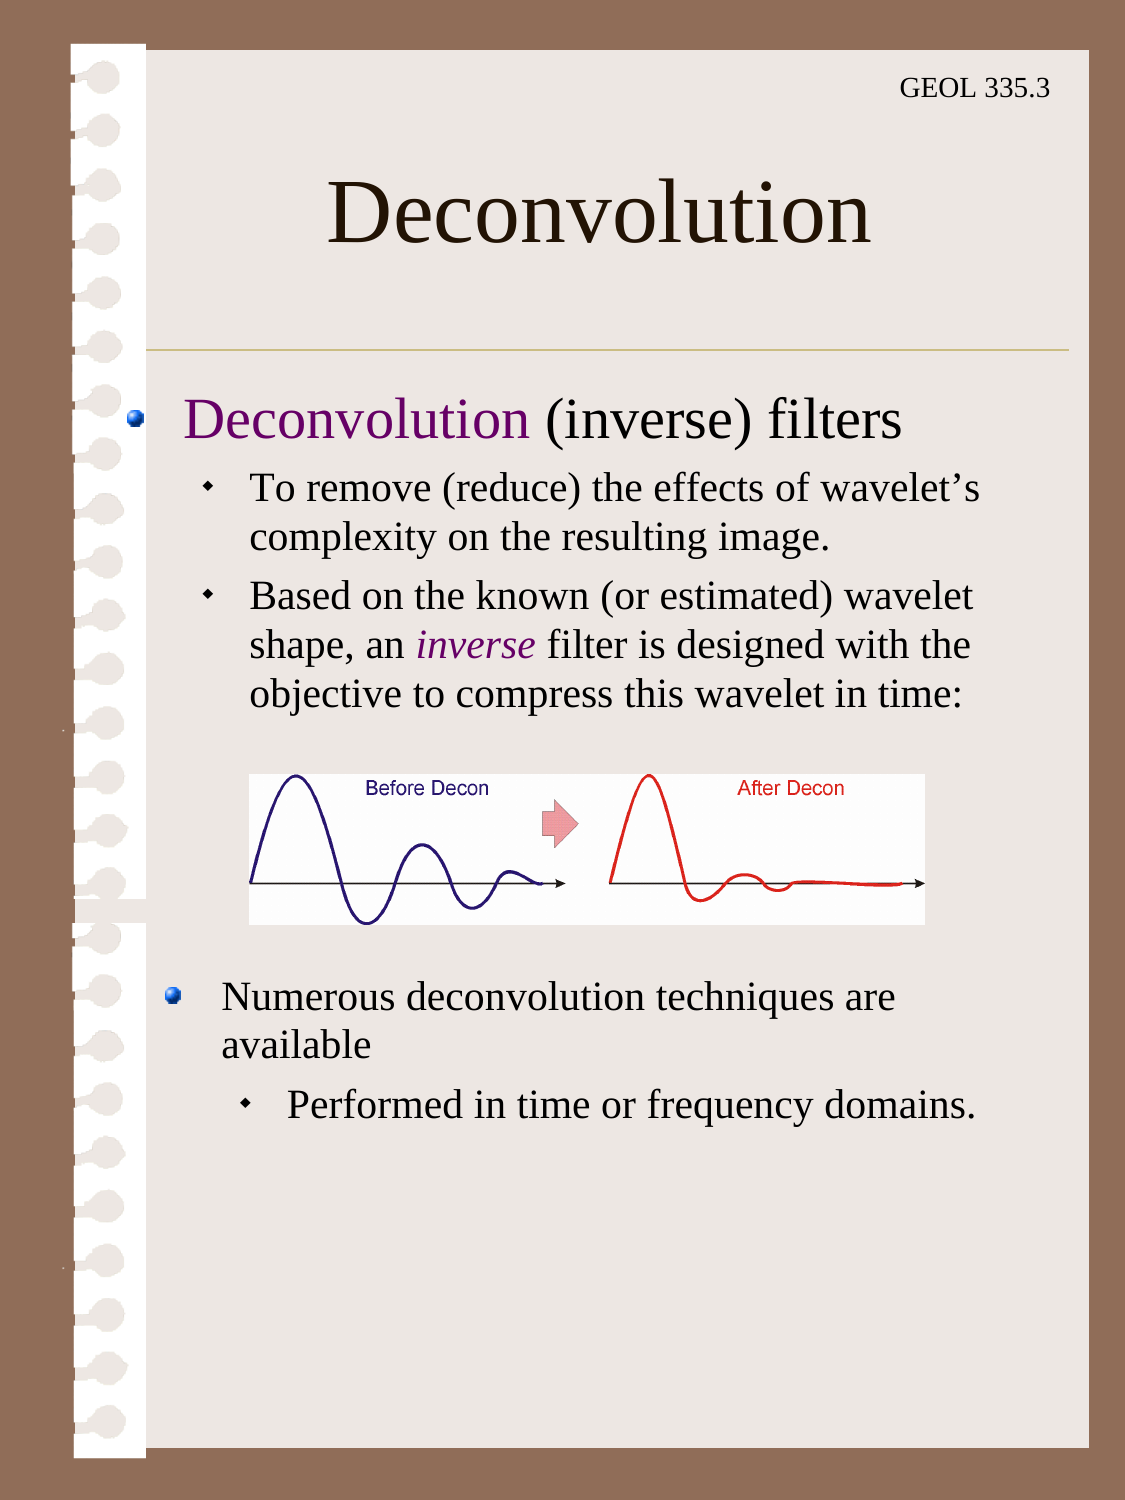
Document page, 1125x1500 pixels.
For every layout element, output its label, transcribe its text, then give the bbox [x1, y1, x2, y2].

list Deconvolution (inverse) filters To remove (reduce) the effects of wavelet’s complexity on the resulting image. Based on the known (or estimated) wavelet shape, an inverse filter is designed with the objective to compress this wavelet in time: [112, 375, 1051, 763]
title Deconvolution [131, 83, 1069, 334]
picture [249, 774, 925, 925]
text_box Numerous deconvolution techniques are available Performed in time or frequency domains. [150, 962, 1038, 1201]
